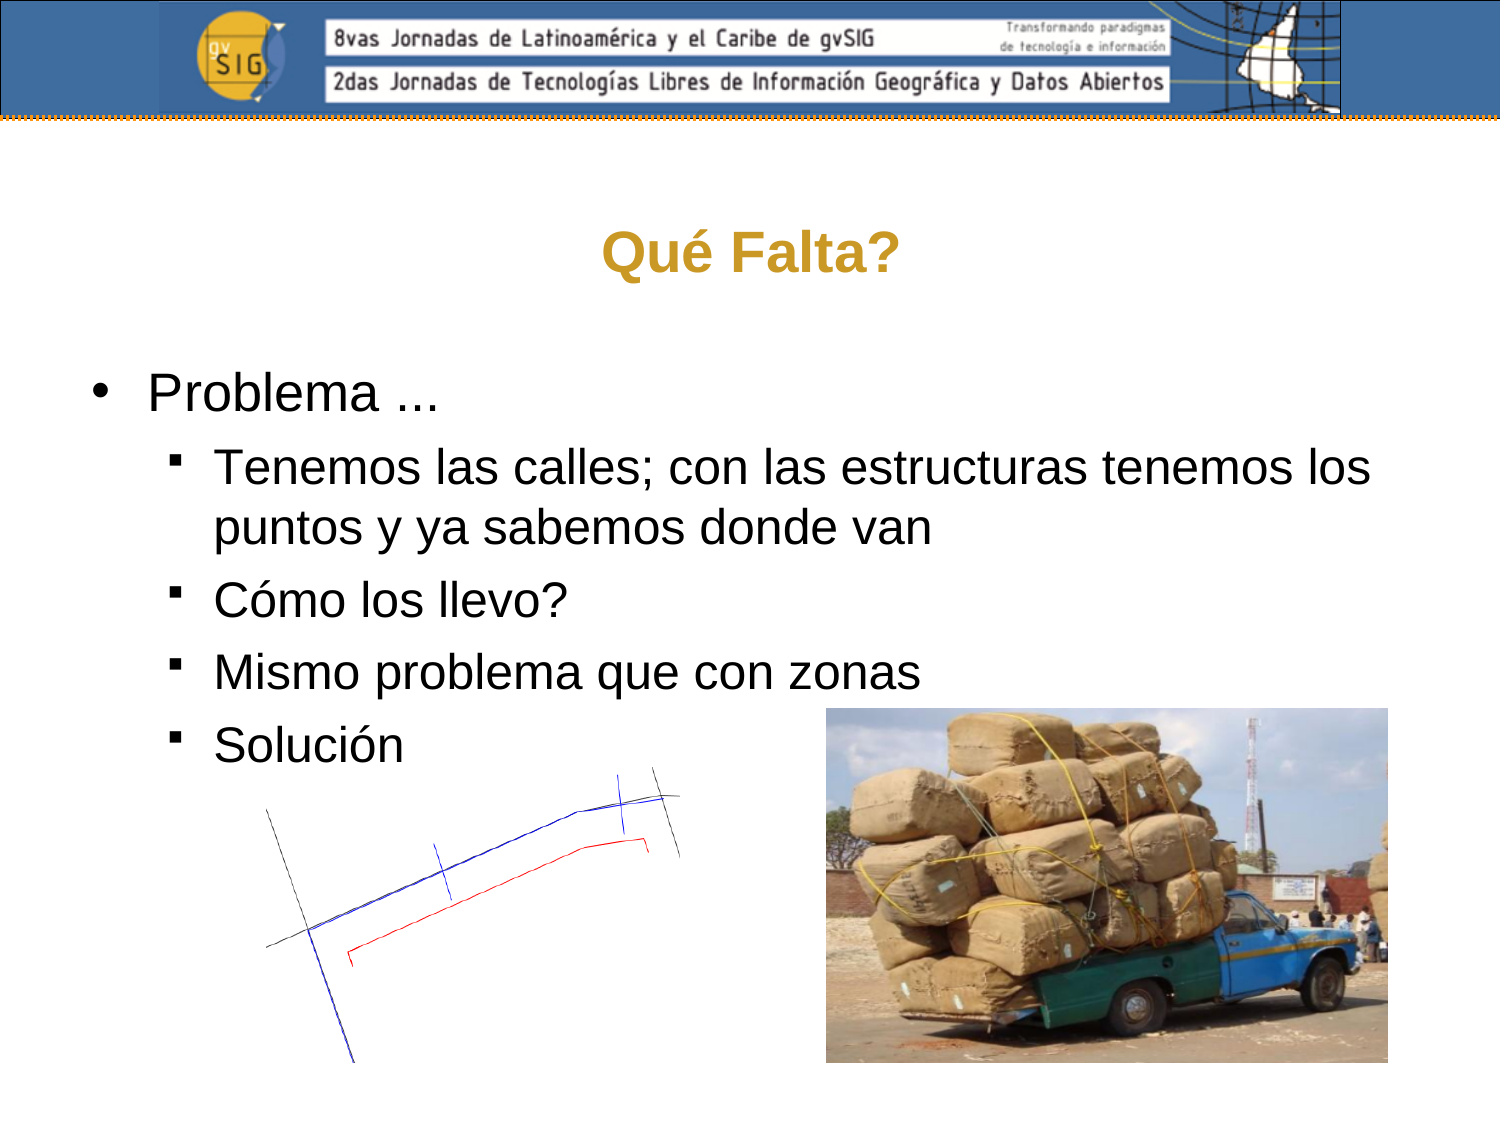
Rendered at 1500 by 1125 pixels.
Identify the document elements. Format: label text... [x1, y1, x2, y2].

picture [159, 1, 1340, 113]
title Qué Falta? [76, 166, 1427, 333]
picture [826, 708, 1388, 1063]
list Problema ... Tenemos las calles; con las estructuras tenemos los puntos y ya sabemos donde van Cómo los llevo? Mismo problema que con zonas Solución [76, 349, 1427, 780]
picture [266, 767, 680, 1063]
